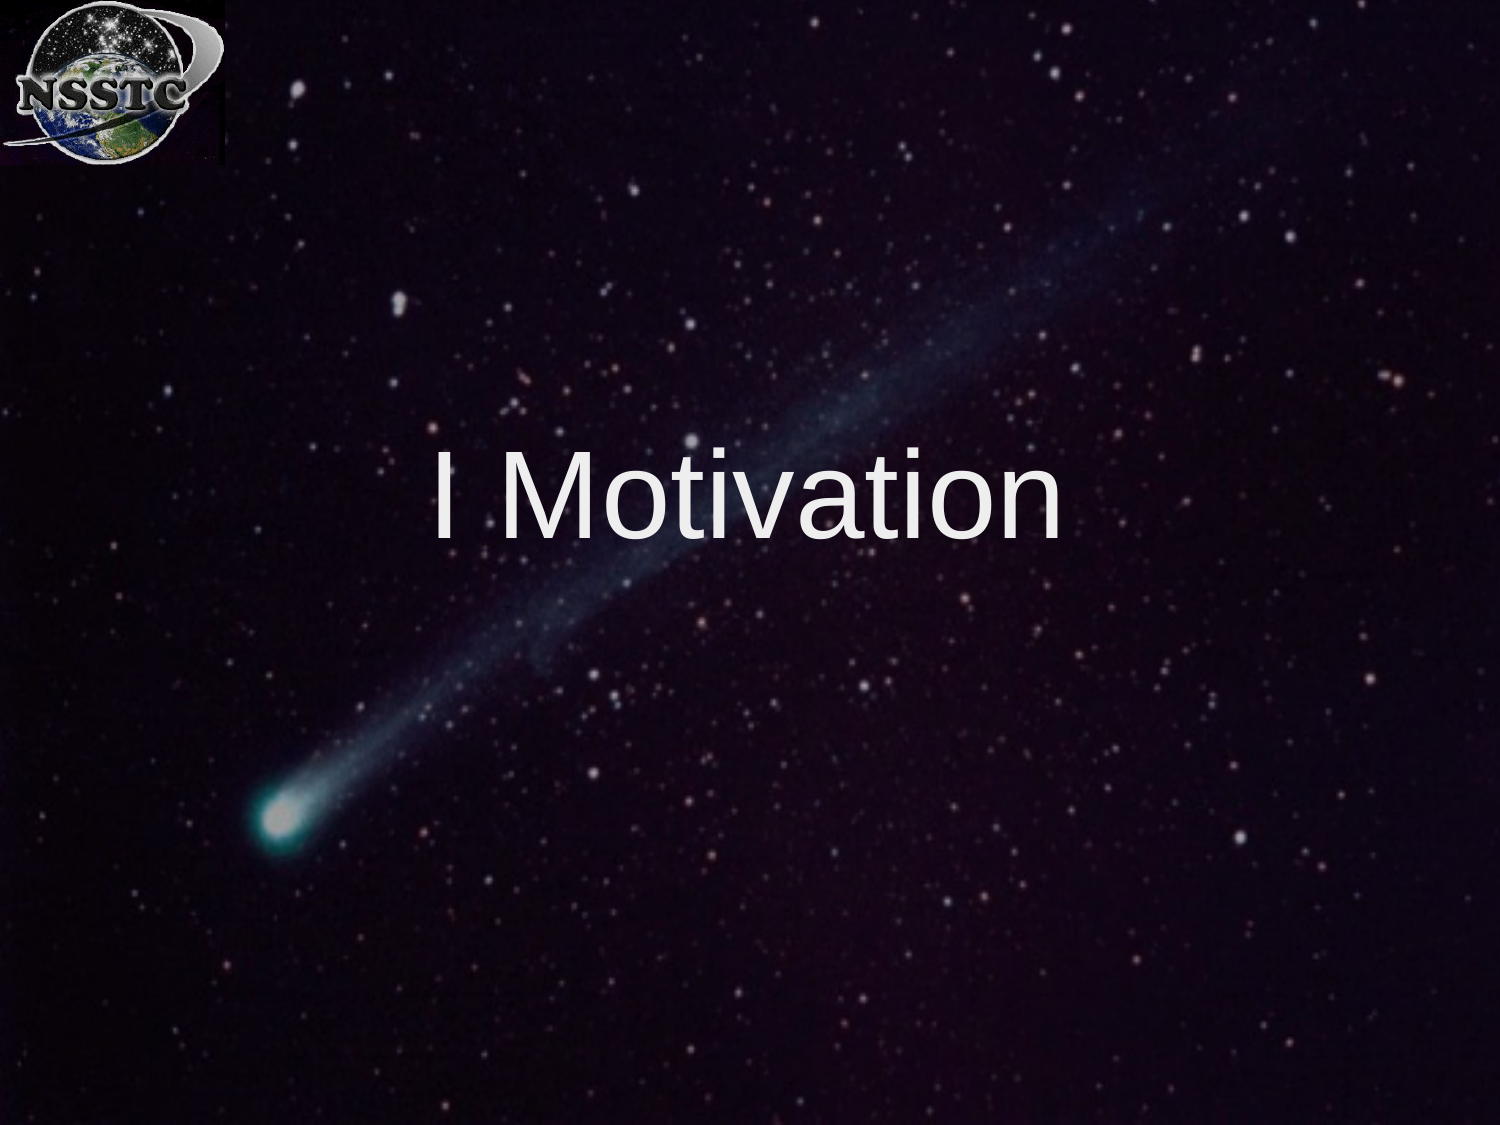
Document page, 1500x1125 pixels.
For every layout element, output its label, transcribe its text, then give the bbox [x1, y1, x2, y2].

text_box I Motivation [112, 0, 1383, 978]
picture [0, 0, 1500, 1125]
